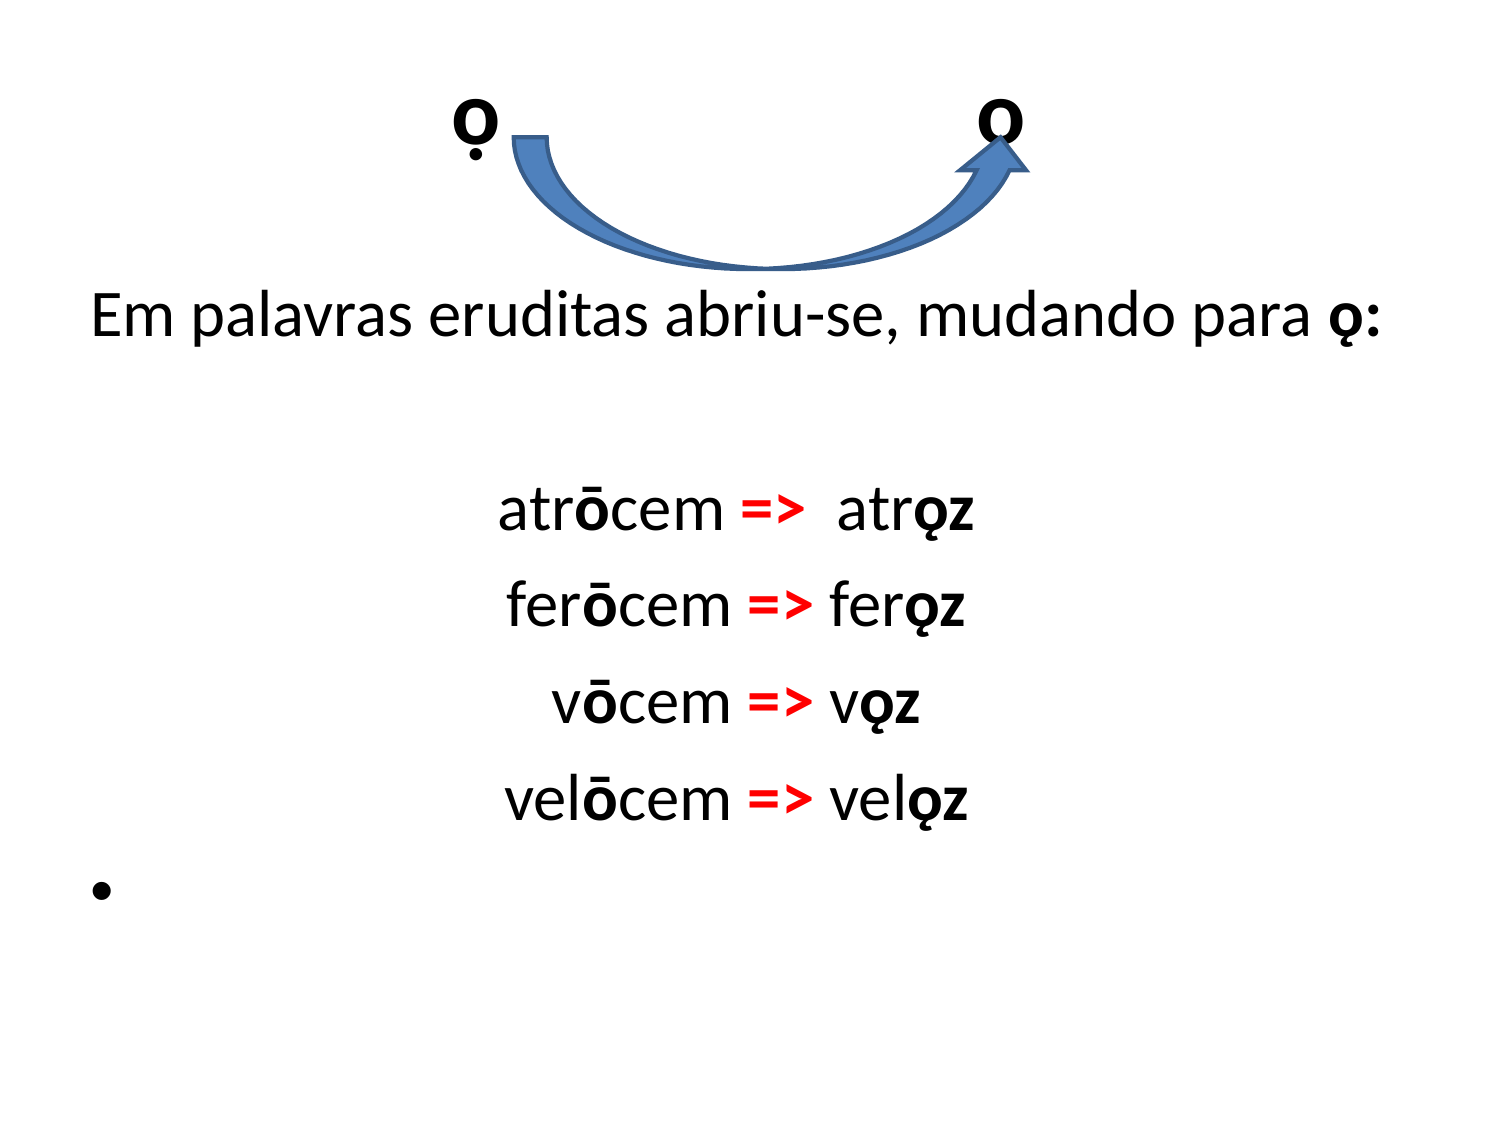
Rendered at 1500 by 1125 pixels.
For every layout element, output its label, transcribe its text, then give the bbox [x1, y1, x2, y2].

text_box [513, 137, 1027, 270]
title ọ ǫ [75, 45, 1426, 233]
list Em palavras eruditas abriu-se, mudando para ǫ: atrōcem => atrǫz ferōcem => ferǫz vōcem => vǫz velōcem => velǫz [75, 262, 1426, 1005]
